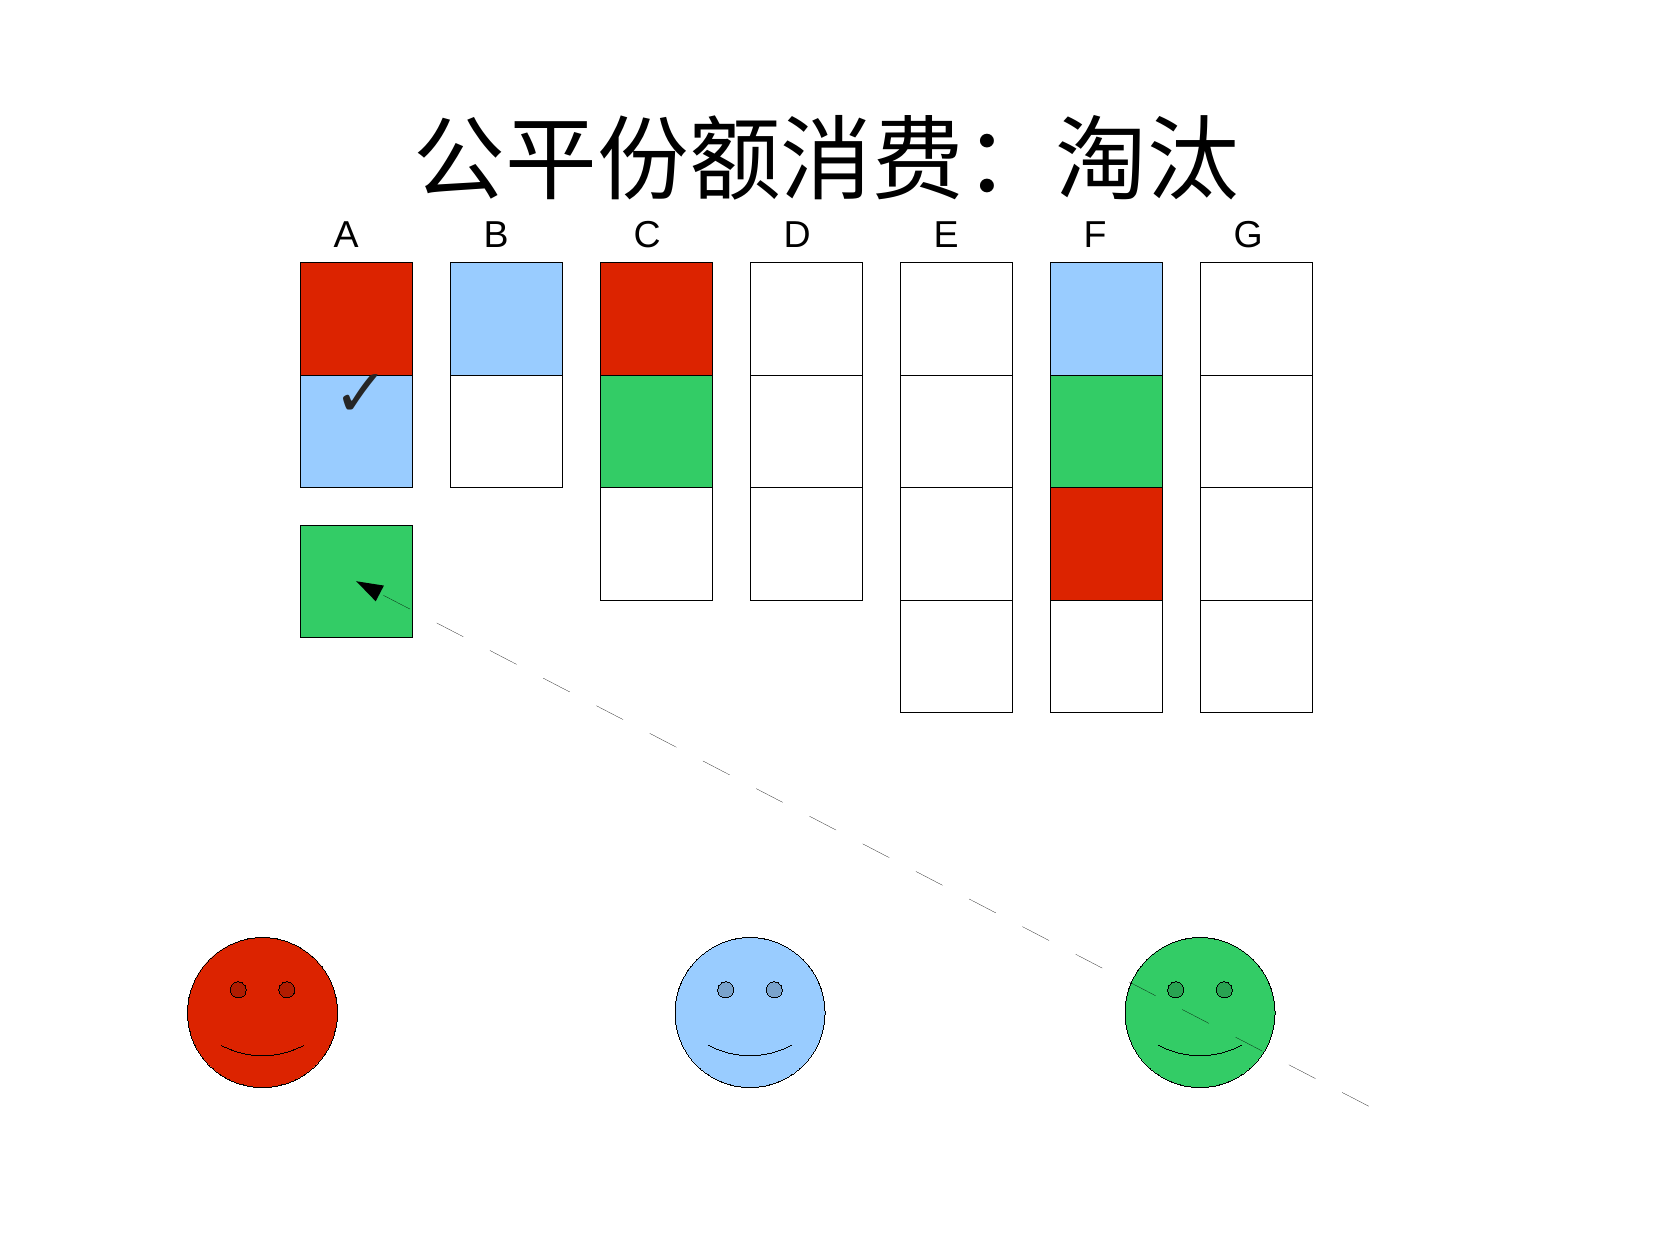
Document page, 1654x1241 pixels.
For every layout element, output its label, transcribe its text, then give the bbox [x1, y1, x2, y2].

text_box [1200, 262, 1313, 713]
text_box F [1068, 206, 1126, 264]
text_box [675, 937, 826, 1088]
text_box [450, 262, 563, 488]
text_box E [918, 206, 975, 264]
text_box A [318, 206, 376, 264]
text_box [300, 525, 413, 638]
text_box [1050, 262, 1163, 713]
text_box [187, 937, 338, 1088]
text_box [900, 262, 1013, 713]
text_box [600, 262, 713, 601]
text_box [300, 262, 413, 488]
text_box [1125, 937, 1276, 1088]
title 公平份额消费：淘汰 [82, 49, 1571, 257]
text_box [750, 262, 863, 601]
text_box C [618, 205, 675, 263]
text_box G [1218, 205, 1276, 263]
text_box B [468, 206, 526, 264]
text_box D [768, 205, 826, 263]
text_box ✓ [318, 337, 413, 431]
